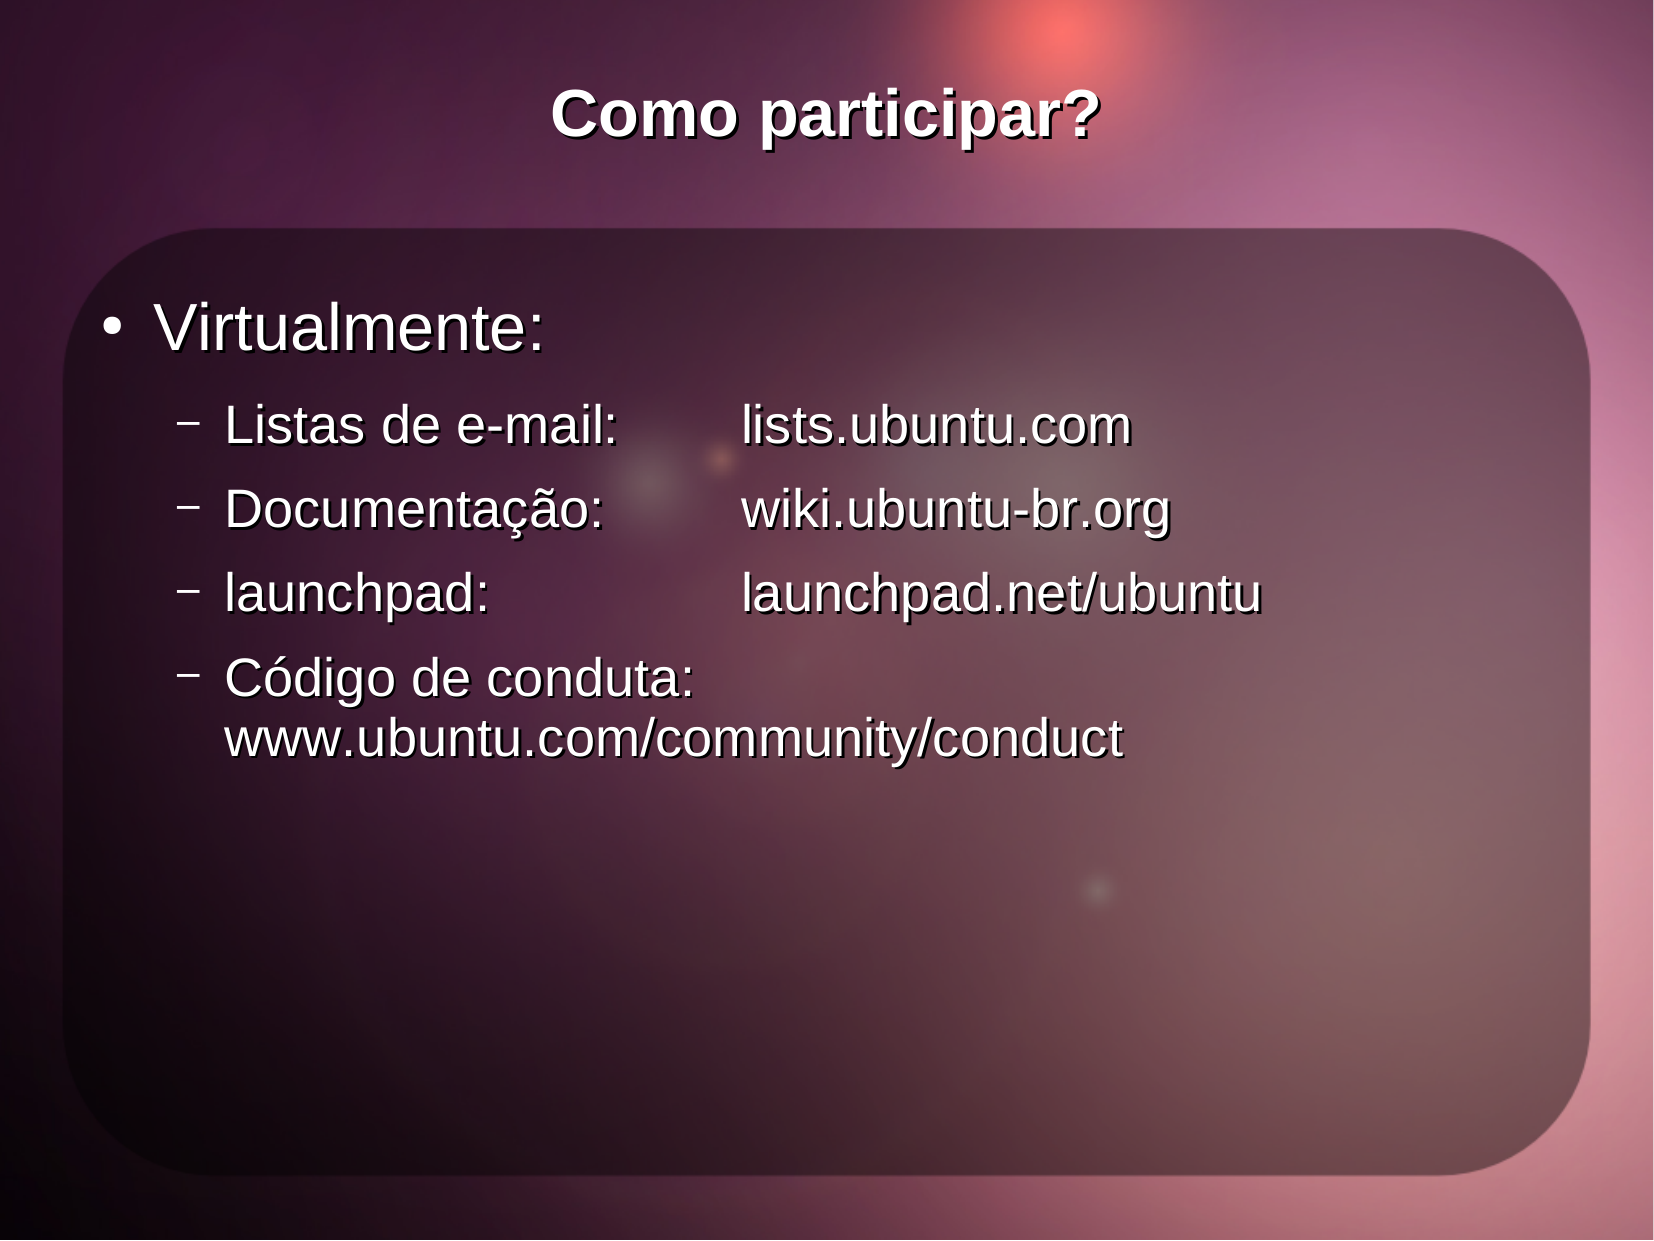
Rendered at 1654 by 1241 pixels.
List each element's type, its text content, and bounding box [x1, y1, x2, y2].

title Como participar? [59, 49, 1595, 178]
picture [0, 0, 1654, 1240]
list Virtualmente: Listas de e-mail: lists.ubuntu.com Documentação: wiki.ubuntu-br.org launchpad: launchpad.net/ubuntu Código de conduta: www.ubuntu.com/community/conduct [82, 290, 1571, 1109]
